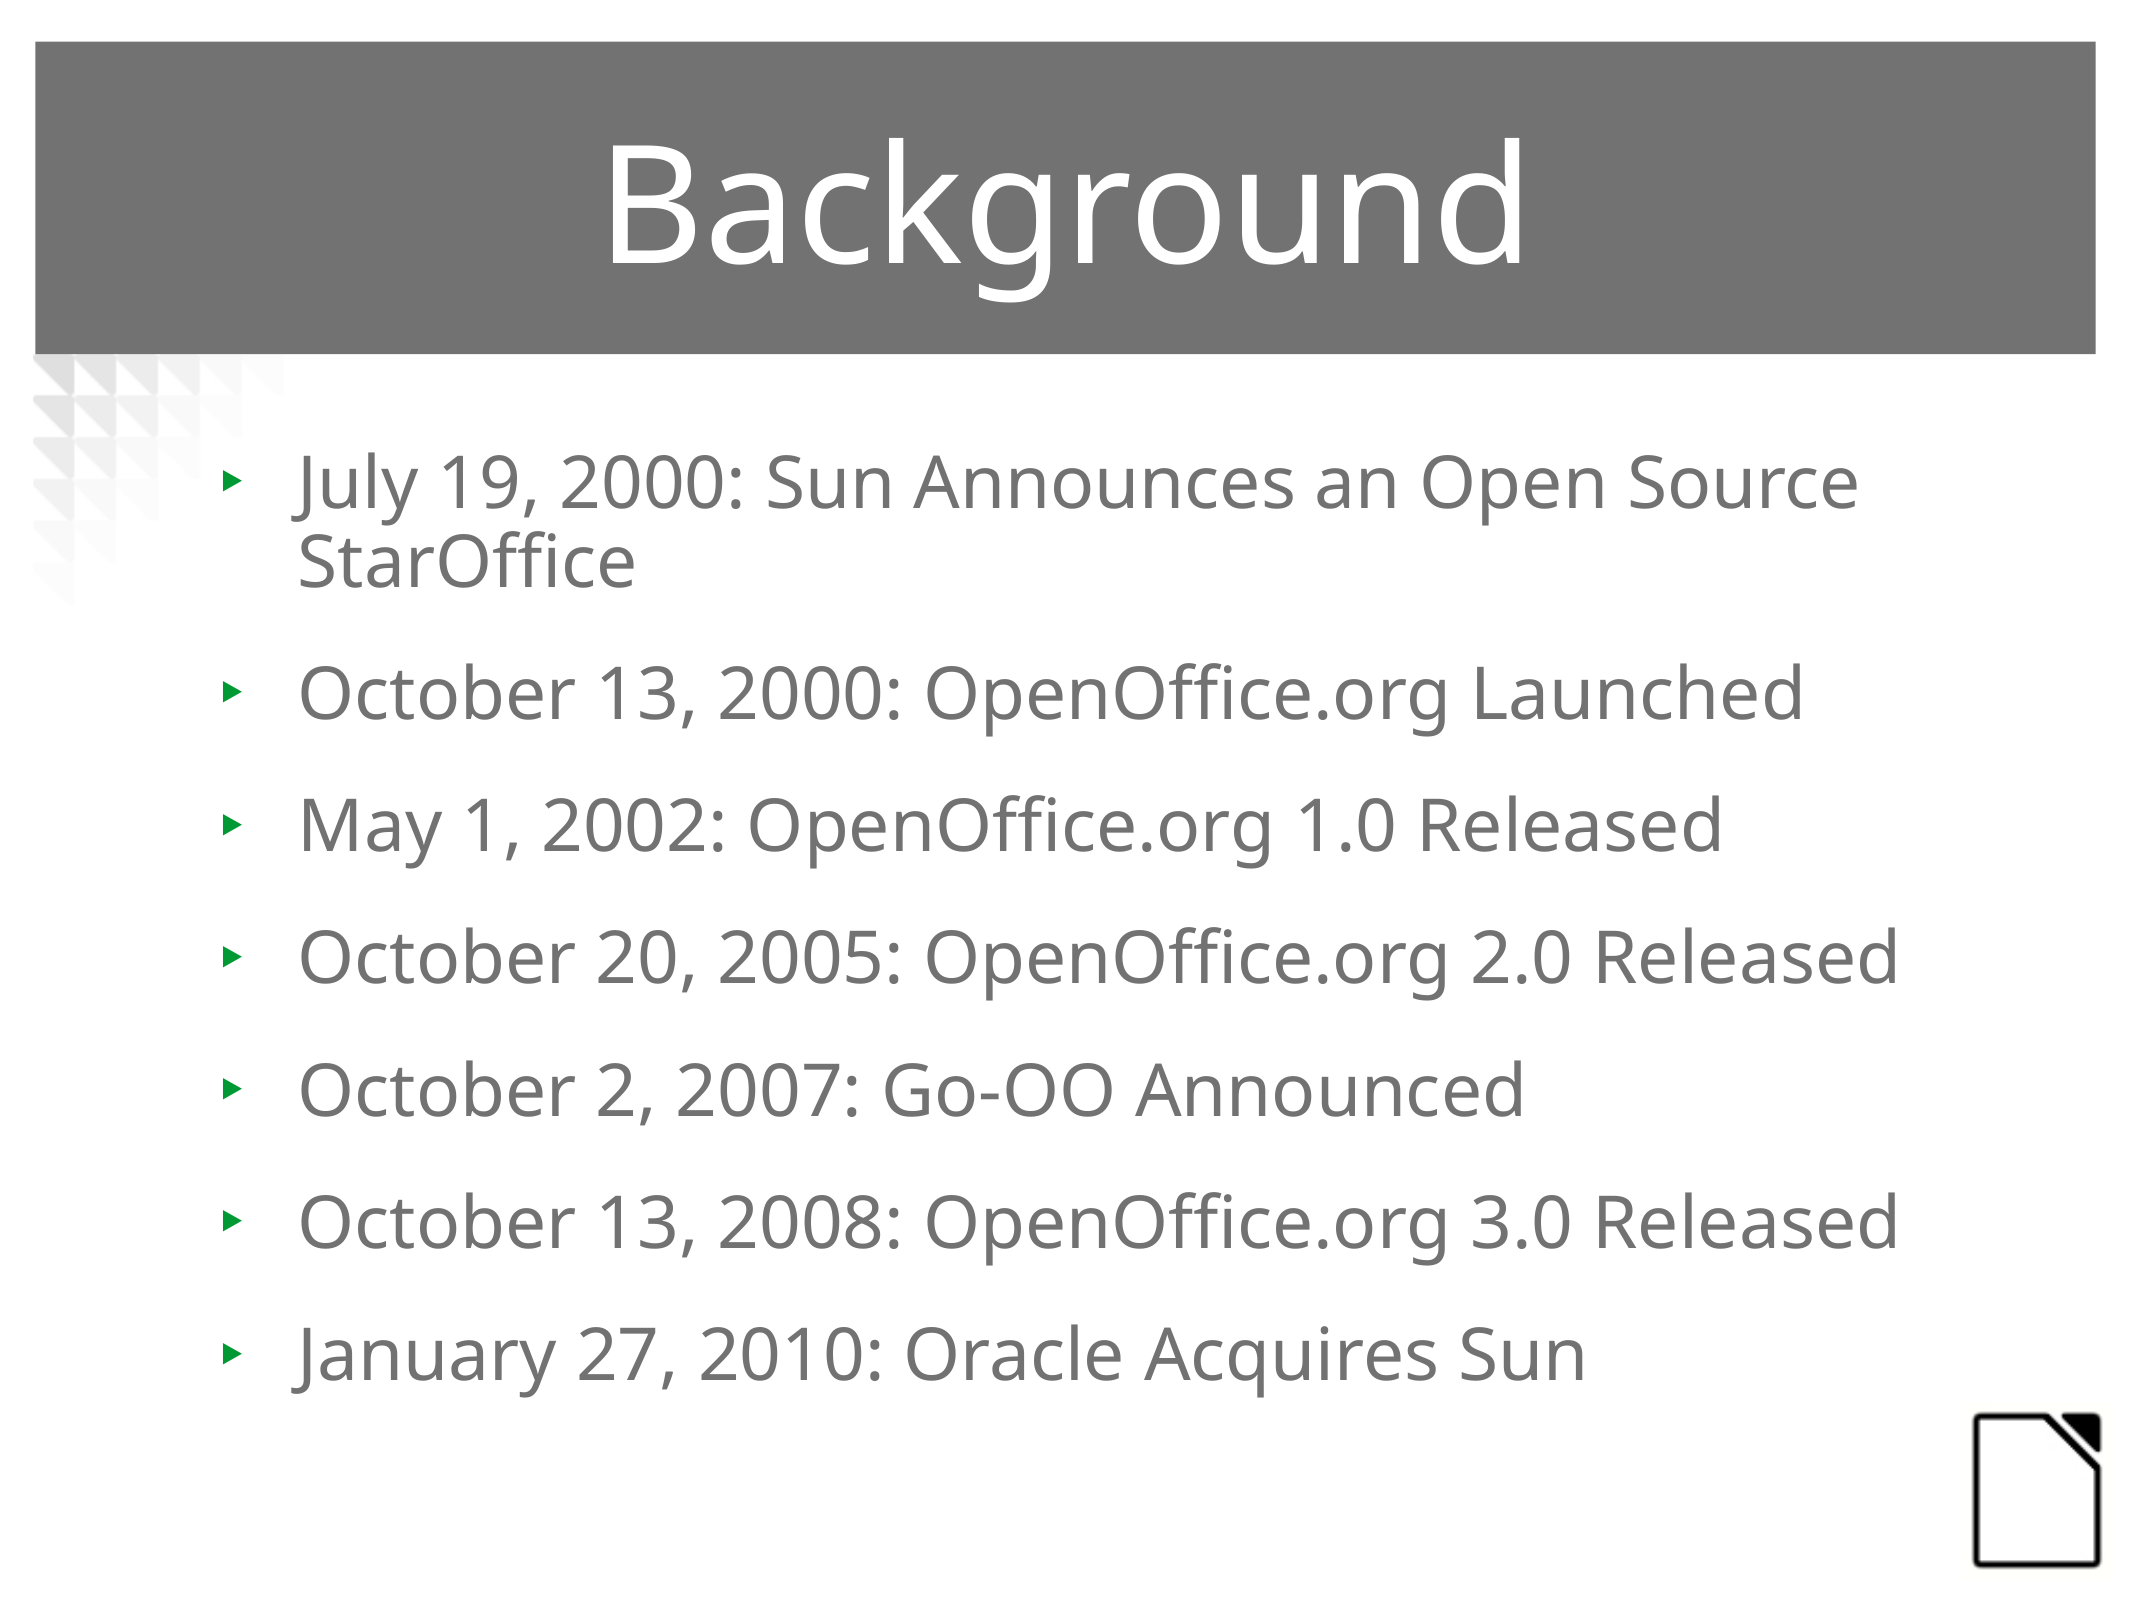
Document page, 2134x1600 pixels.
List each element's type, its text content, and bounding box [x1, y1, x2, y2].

picture [1962, 1402, 2113, 1580]
list July 19, 2000: Sun Announces an Open Source StarOffice October 13, 2000: OpenOffice.org Launched May 1, 2002: OpenOffice.org 1.0 Released October 20, 2005: OpenOffice.org 2.0 Released October 2, 2007: Go-OO Announced October 13, 2008: OpenOffice.org 3.0 Released January 27, 2010: Oracle Acquires Sun [208, 375, 1925, 1467]
title Background [35, 41, 2096, 355]
picture [33, 354, 284, 605]
